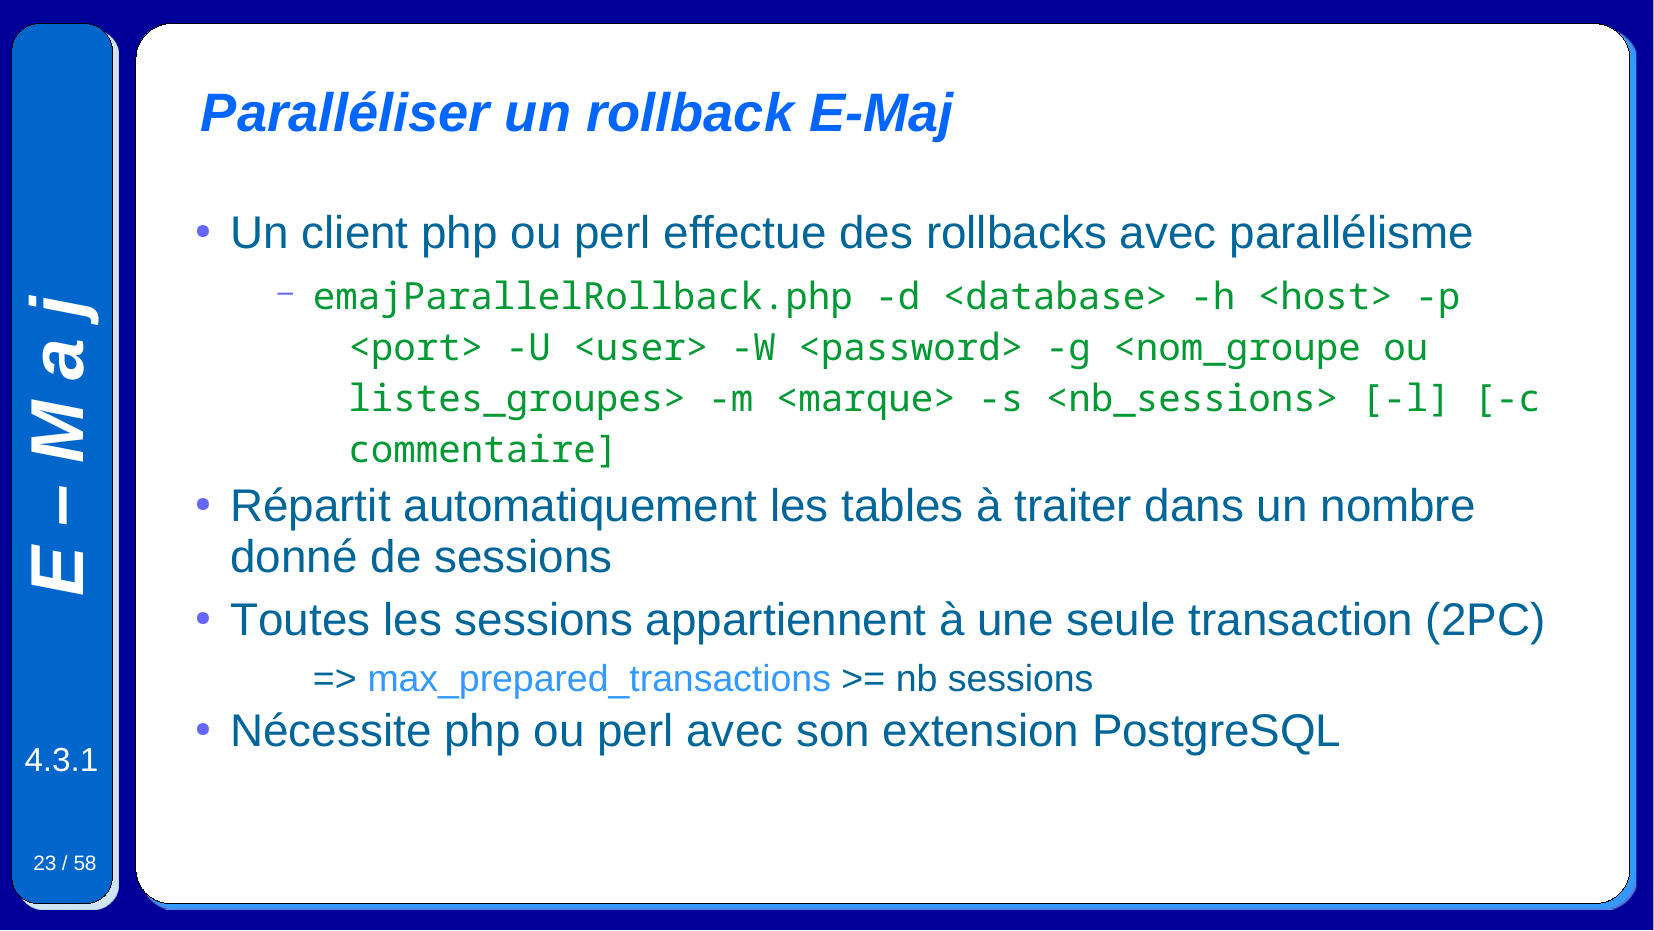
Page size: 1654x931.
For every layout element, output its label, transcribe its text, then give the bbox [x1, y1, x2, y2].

title Paralléliser un rollback E-Maj [200, 34, 1575, 191]
list Un client php ou perl effectue des rollbacks avec parallélisme emajParallelRollback.php -d <database> -h <host> -p <port> -U <user> -W <password> -g <nom_groupe ou listes_groupes> -m <marque> -s <nb_sessions> [-l] [-c commentaire] Répartit automatiquement les tables à traiter dans un nombre donné de sessions Toutes les sessions appartiennent à une seule transaction (2PC) => max_prepared_transactions >= nb sessions Nécessite php ou perl avec son extension PostgreSQL [177, 206, 1587, 827]
